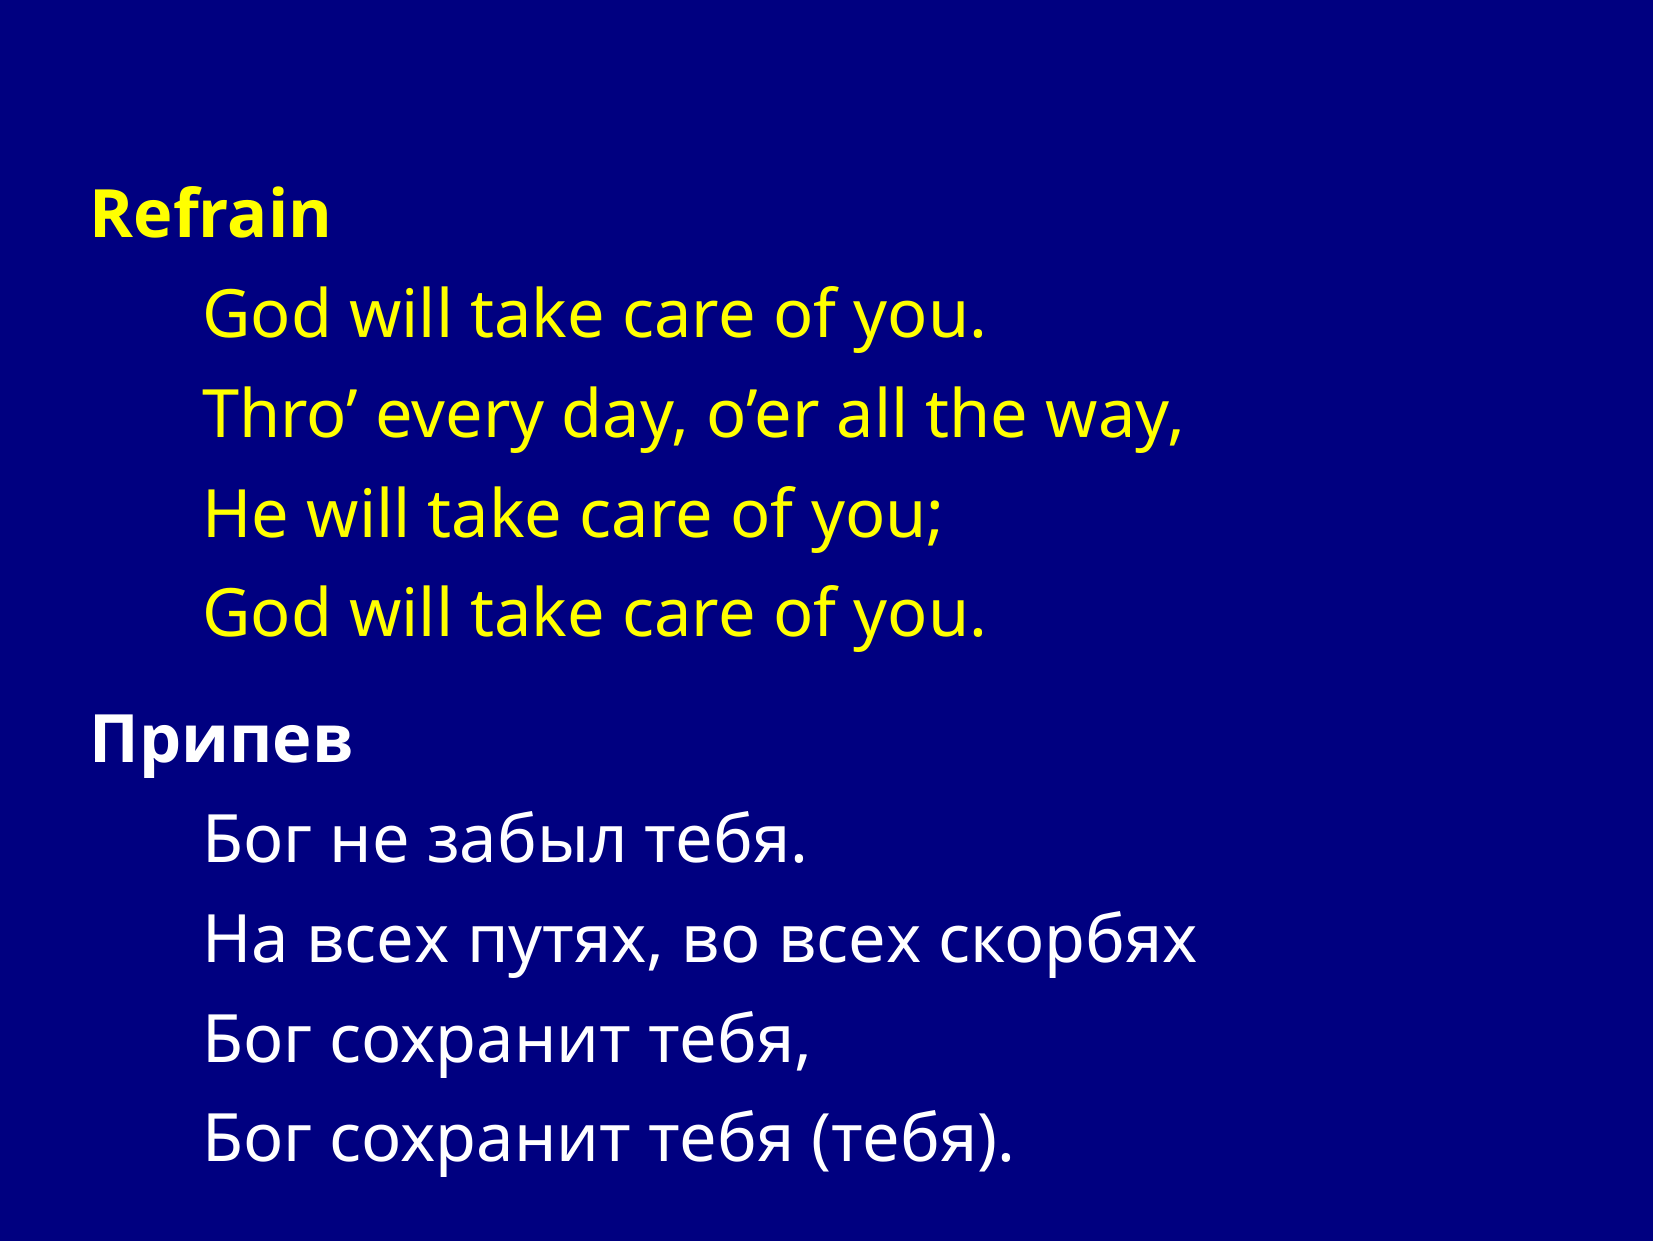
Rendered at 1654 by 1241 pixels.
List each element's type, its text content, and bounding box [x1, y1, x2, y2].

text_box Refrain God will take care of you. Thro’ every day, o’er all the way, He will take care of you; God will take care of you. [75, 150, 1576, 638]
text_box Припев Бог не забыл тебя. На всех путях, во всех скорбях Бог сохранит тебя, Бог сохранит тебя (тебя). [75, 675, 1576, 1163]
